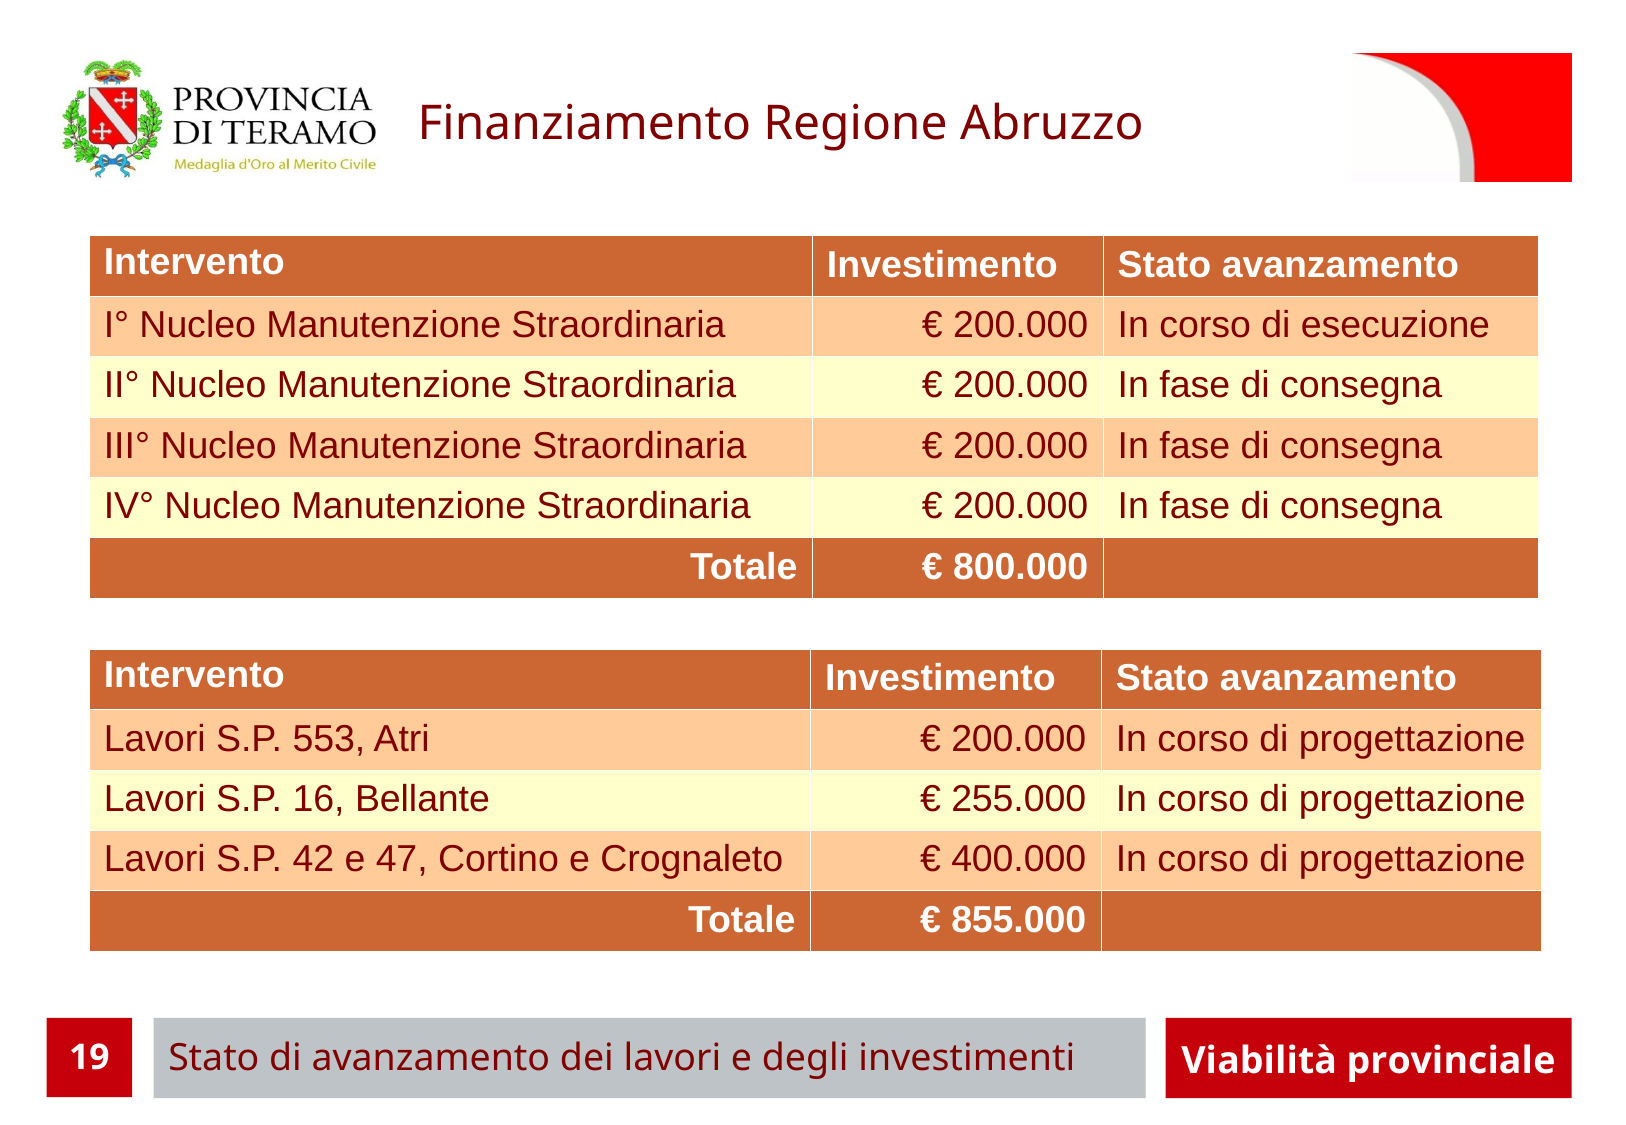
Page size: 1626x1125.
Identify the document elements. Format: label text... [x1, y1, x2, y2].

table_cell Lavori S.P. 553, Atri [90, 710, 810, 770]
table_cell I° Nucleo Manutenzione Straordinaria [90, 297, 812, 356]
table_cell III° Nucleo Manutenzione Straordinaria [90, 418, 812, 477]
table_cell In fase di consegna [1104, 357, 1538, 417]
table_header Stato avanzamento [1104, 236, 1538, 296]
table_cell Lavori S.P. 42 e 47, Cortino e Crognaleto [90, 831, 810, 890]
table_header Intervento [90, 236, 812, 296]
picture [58, 53, 384, 182]
table_cell In fase di consegna [1104, 478, 1538, 537]
title Finanziamento Regione Abruzzo [406, 53, 1352, 187]
table_cell € 255.000 [811, 771, 1101, 830]
table_cell [1102, 891, 1541, 951]
table_cell In corso di progettazione [1102, 831, 1541, 890]
table_cell € 200.000 [813, 357, 1103, 417]
table_header Investimento [813, 236, 1103, 296]
table_cell € 800.000 [813, 538, 1103, 598]
table_cell In fase di consegna [1104, 418, 1538, 477]
table_cell II° Nucleo Manutenzione Straordinaria [90, 357, 812, 417]
table_cell [1104, 538, 1538, 598]
picture [1352, 53, 1572, 182]
table_cell € 855.000 [811, 891, 1101, 951]
table_cell € 200.000 [813, 478, 1103, 537]
table_cell IV° Nucleo Manutenzione Straordinaria [90, 478, 812, 537]
table_cell Totale [90, 891, 810, 951]
table_cell In corso di esecuzione [1104, 297, 1538, 356]
table_cell In corso di progettazione [1102, 710, 1541, 770]
table_header Stato avanzamento [1102, 650, 1541, 709]
table_cell Lavori S.P. 16, Bellante [90, 771, 810, 830]
table_cell € 200.000 [813, 418, 1103, 477]
table_header Intervento [90, 650, 810, 709]
table_cell € 400.000 [811, 831, 1101, 890]
table_cell Totale [90, 538, 812, 598]
table_cell € 200.000 [813, 297, 1103, 356]
table_cell In corso di progettazione [1102, 771, 1541, 830]
table_header Investimento [811, 650, 1101, 709]
table_cell € 200.000 [811, 710, 1101, 770]
